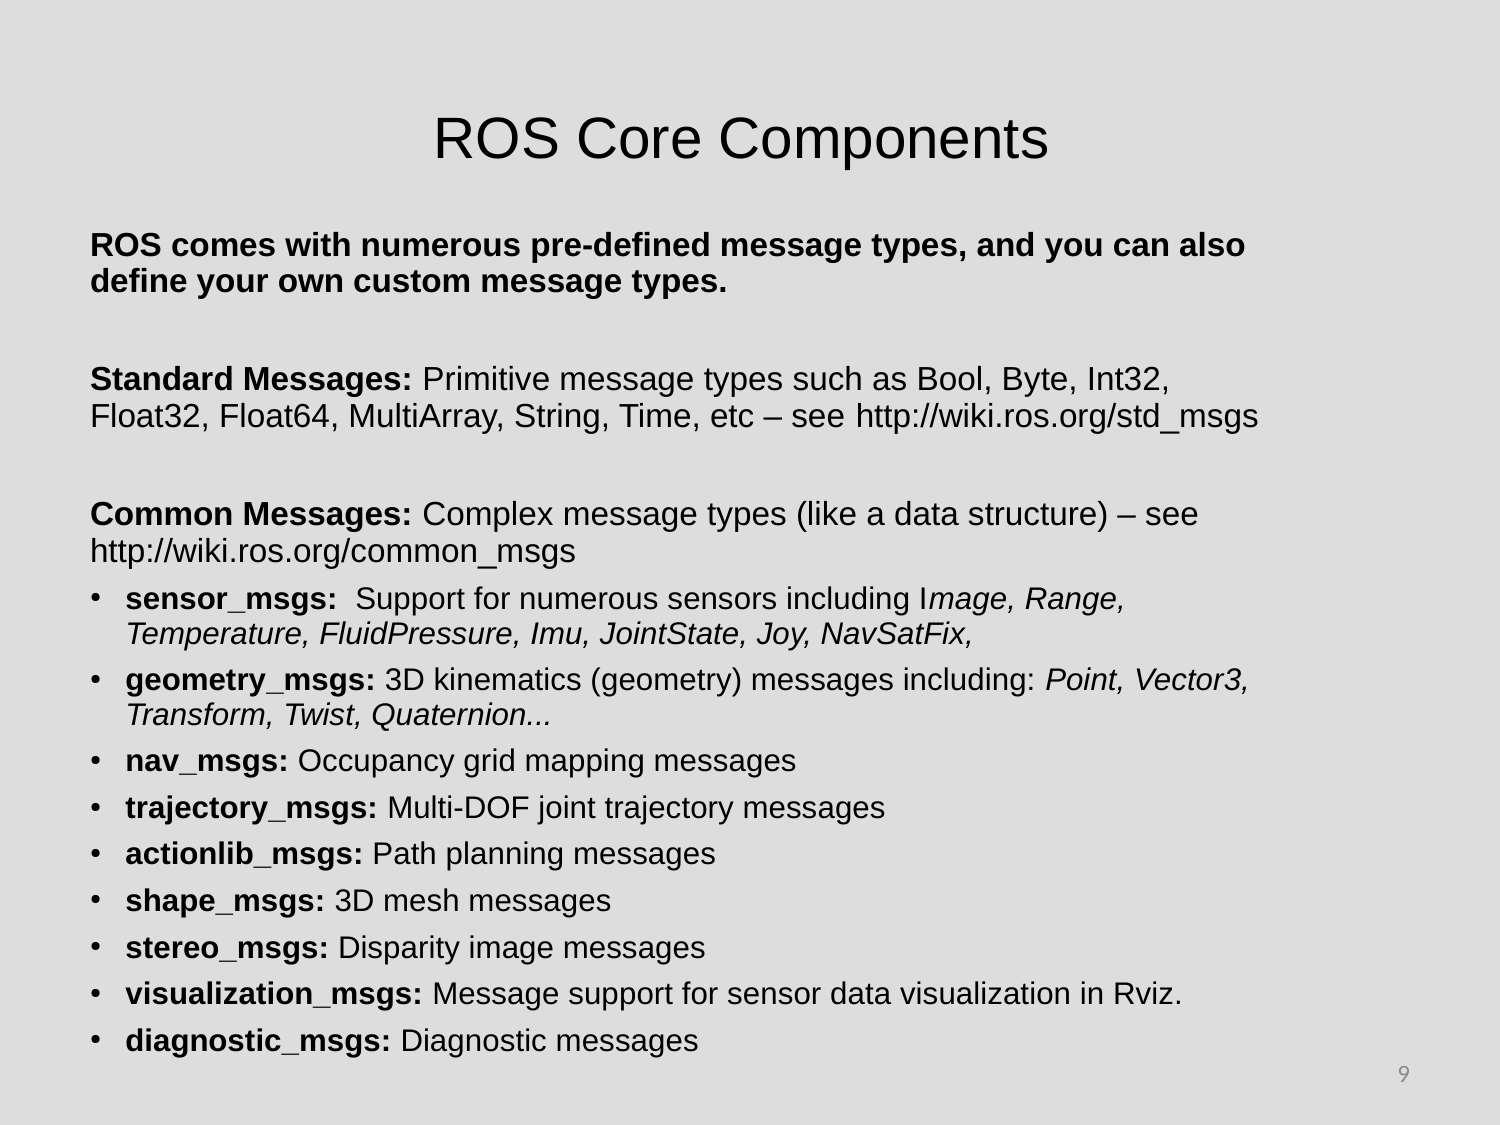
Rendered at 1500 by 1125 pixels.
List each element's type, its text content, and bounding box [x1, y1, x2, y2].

title ROS Core Components [75, 45, 1425, 233]
subtitle ROS comes with numerous pre-defined message types, and you can also define your own custom message types. Standard Messages: Primitive message types such as Bool, Byte, Int32, Float32, Float64, MultiArray, String, Time, etc – see http://wiki.ros.org/std_msgs Common Messages: Complex message types (like a data structure) – see http://wiki.ros.org/common_msgs sensor_msgs: Support for numerous sensors including Image, Range, Temperature, FluidPressure, Imu, JointState, Joy, NavSatFix, geometry_msgs: 3D kinematics (geometry) messages including: Point, Vector3, Transform, Twist, Quaternion... nav_msgs: Occupancy grid mapping messages trajectory_msgs: Multi-DOF joint trajectory messages actionlib_msgs: Path planning messages shape_msgs: 3D mesh messages stereo_msgs: Disparity image messages visualization_msgs: Message support for sensor data visualization in Rviz. diagnostic_msgs: Diagnostic messages [90, 225, 1291, 826]
